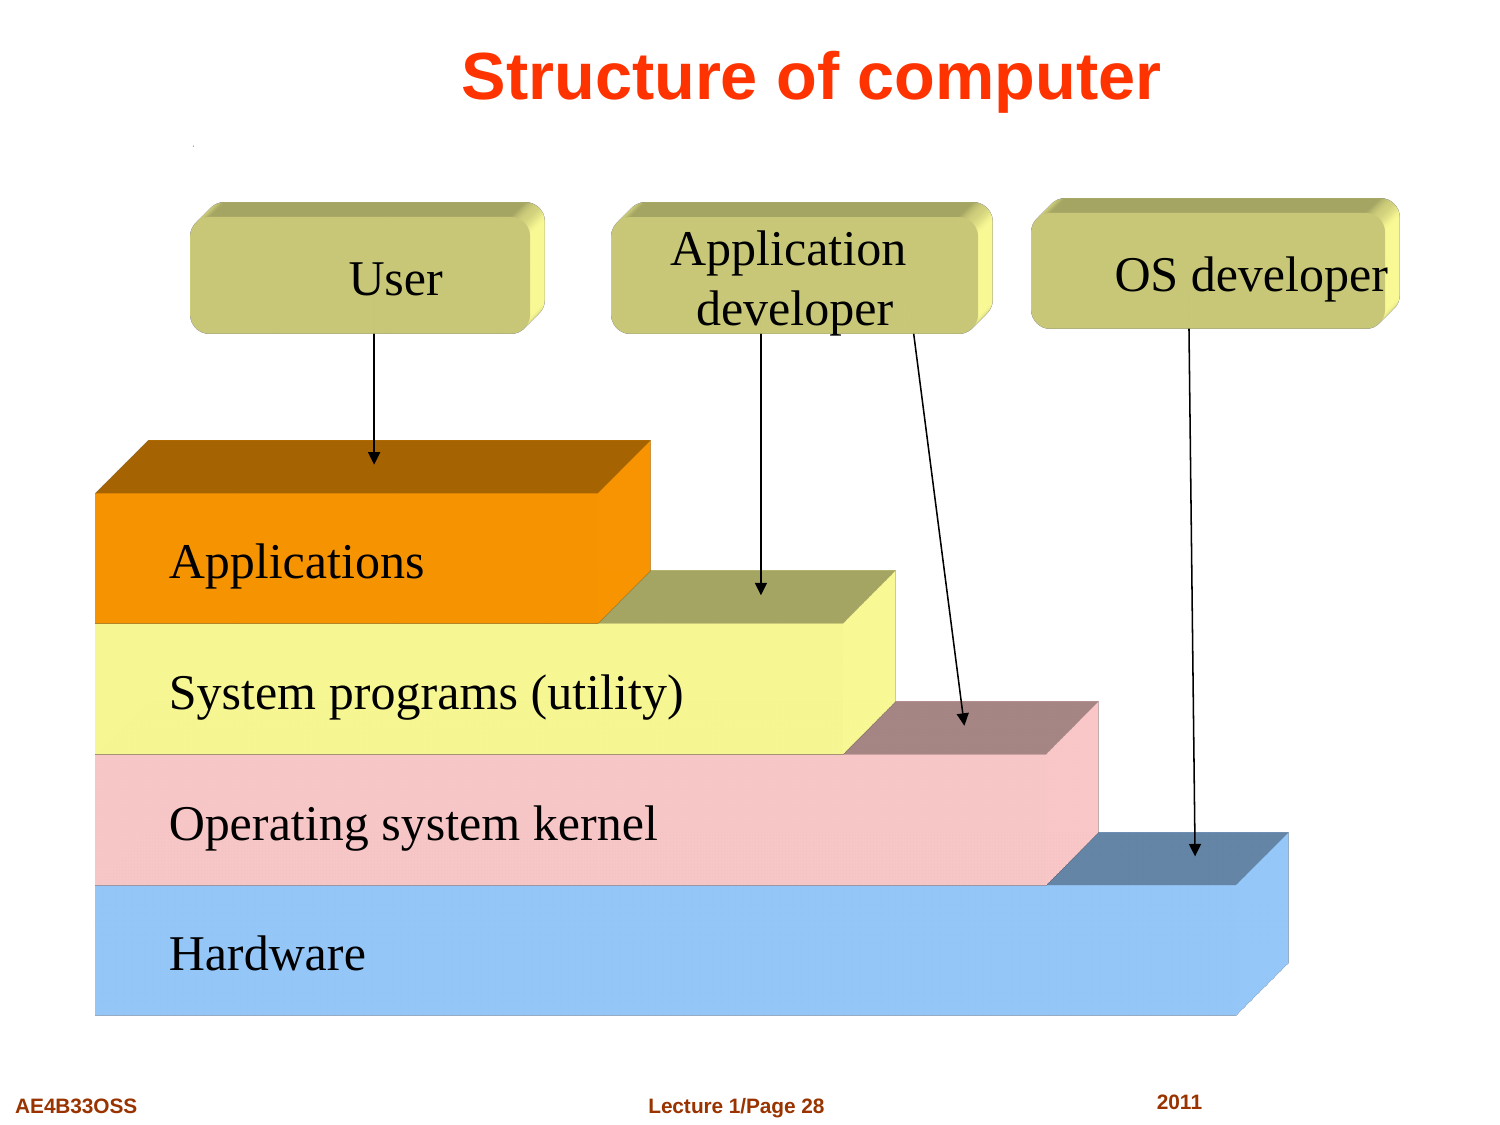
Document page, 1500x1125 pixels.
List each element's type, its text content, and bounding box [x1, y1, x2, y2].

title Structure of computer [174, 18, 1450, 121]
